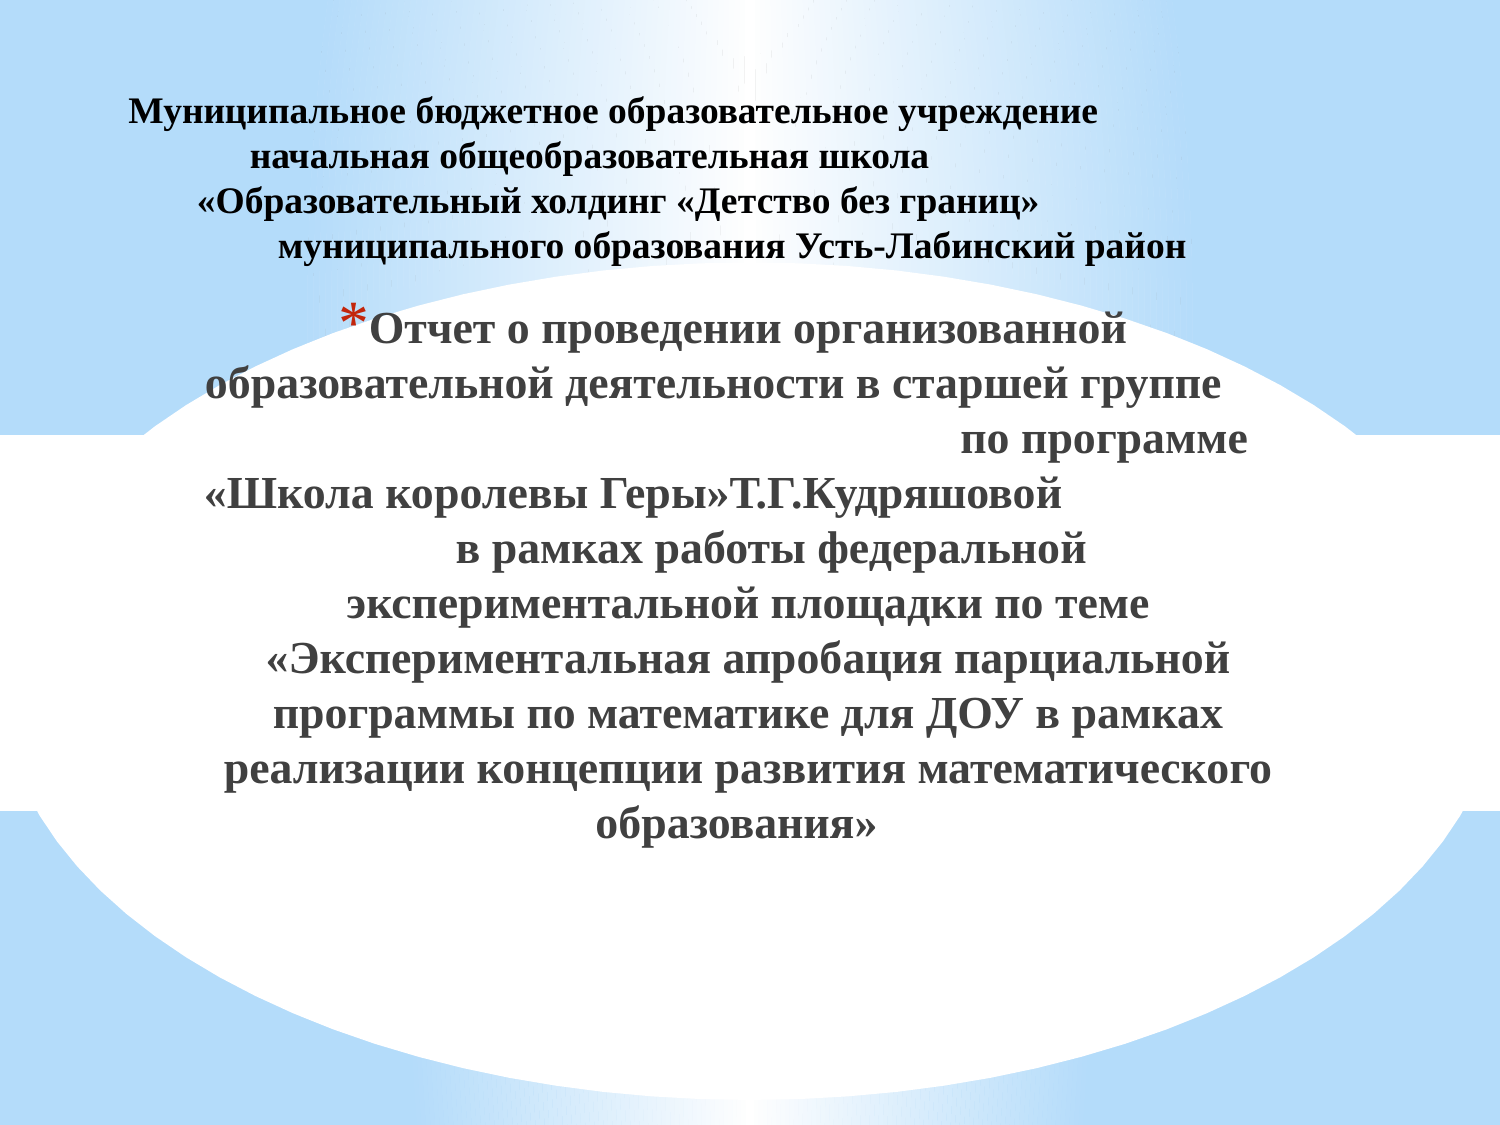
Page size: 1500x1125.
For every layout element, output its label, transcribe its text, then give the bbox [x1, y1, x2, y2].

list Отчет о проведении организованной образовательной деятельности в старшей группе по программе «Школа королевы Геры»Т.Г.Кудряшовой в рамках работы федеральной экспериментальной площадки по теме «Экспериментальная апробация парциальной программы по математике для ДОУ в рамках реализации концепции развития математического образования» г.Усть-Лабинск 2016 г. [147, 290, 1312, 1071]
title Муниципальное бюджетное образовательное учреждение начальная общеобразовательная школа «Образовательный холдинг «Детство без границ» муниципального образования Усть-Лабинский район [100, 78, 1365, 232]
